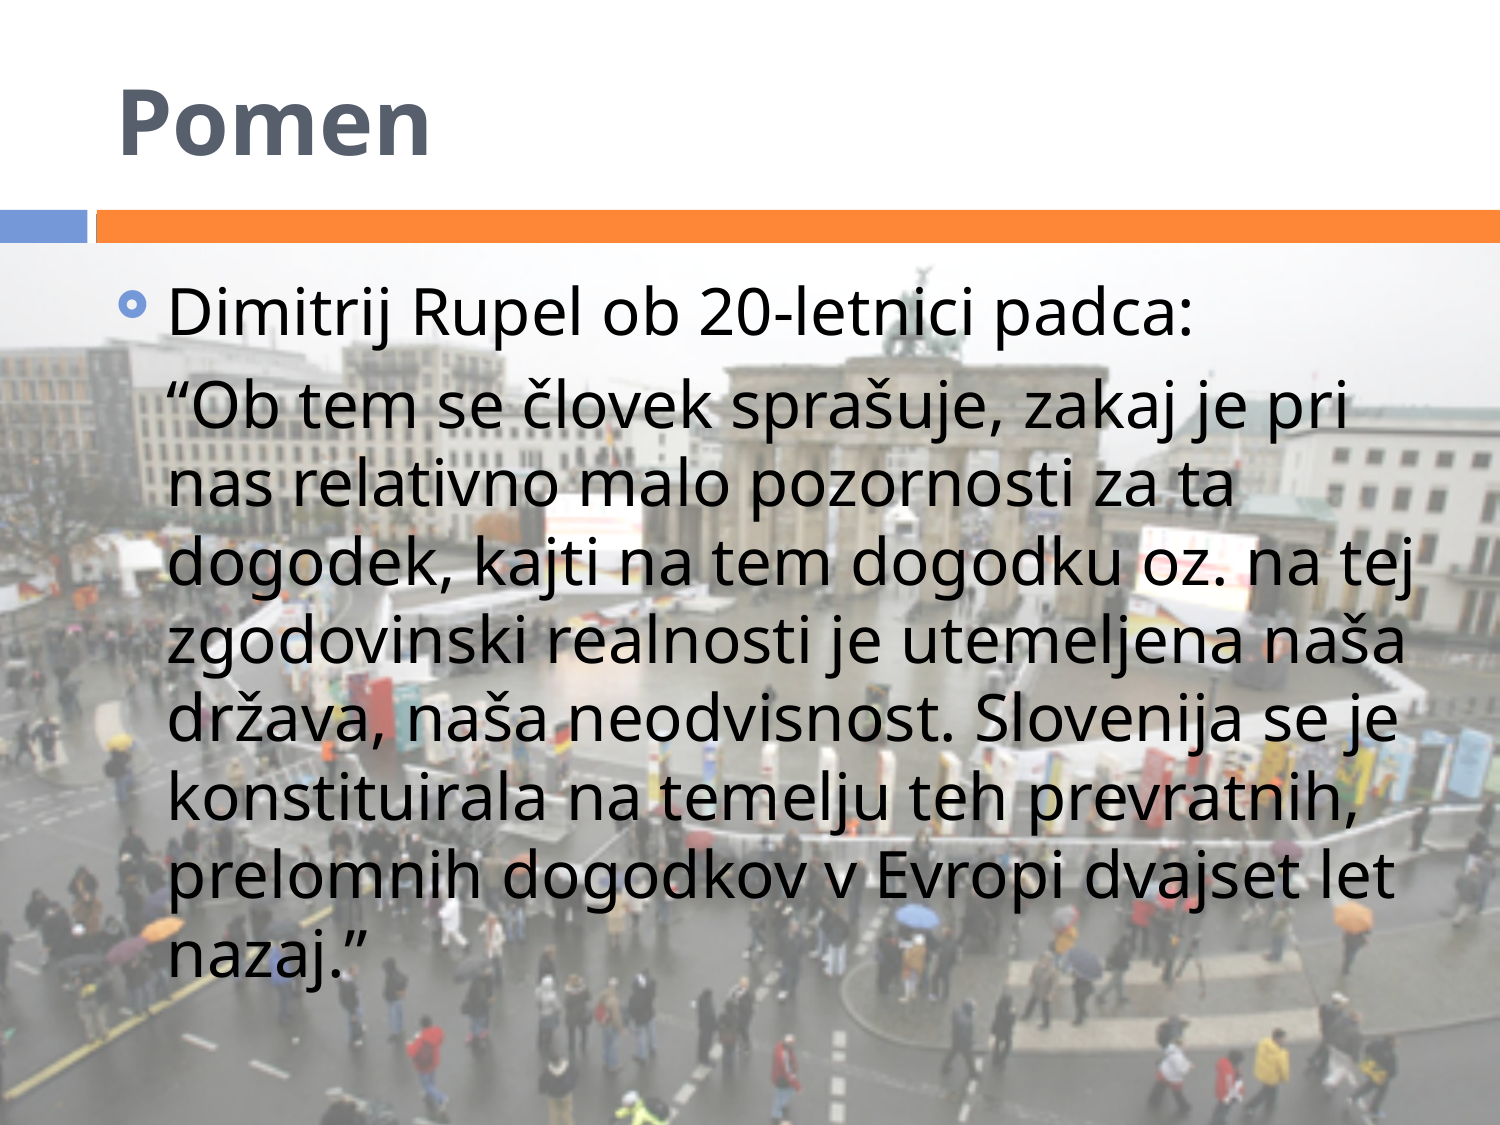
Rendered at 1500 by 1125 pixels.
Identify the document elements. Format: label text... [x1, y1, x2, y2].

list Dimitrij Rupel ob 20-letnici padca: “Ob tem se človek sprašuje, zakaj je pri nas relativno malo pozornosti za ta dogodek, kajti na tem dogodku oz. na tej zgodovinski realnosti je utemeljena naša država, naša neodvisnost. Slovenija se je konstituirala na temelju teh prevratnih, prelomnih dogodkov v Evropi dvajset let nazaj.” [100, 262, 1438, 1000]
title Pomen [100, 37, 1438, 200]
picture [0, 243, 1500, 1125]
